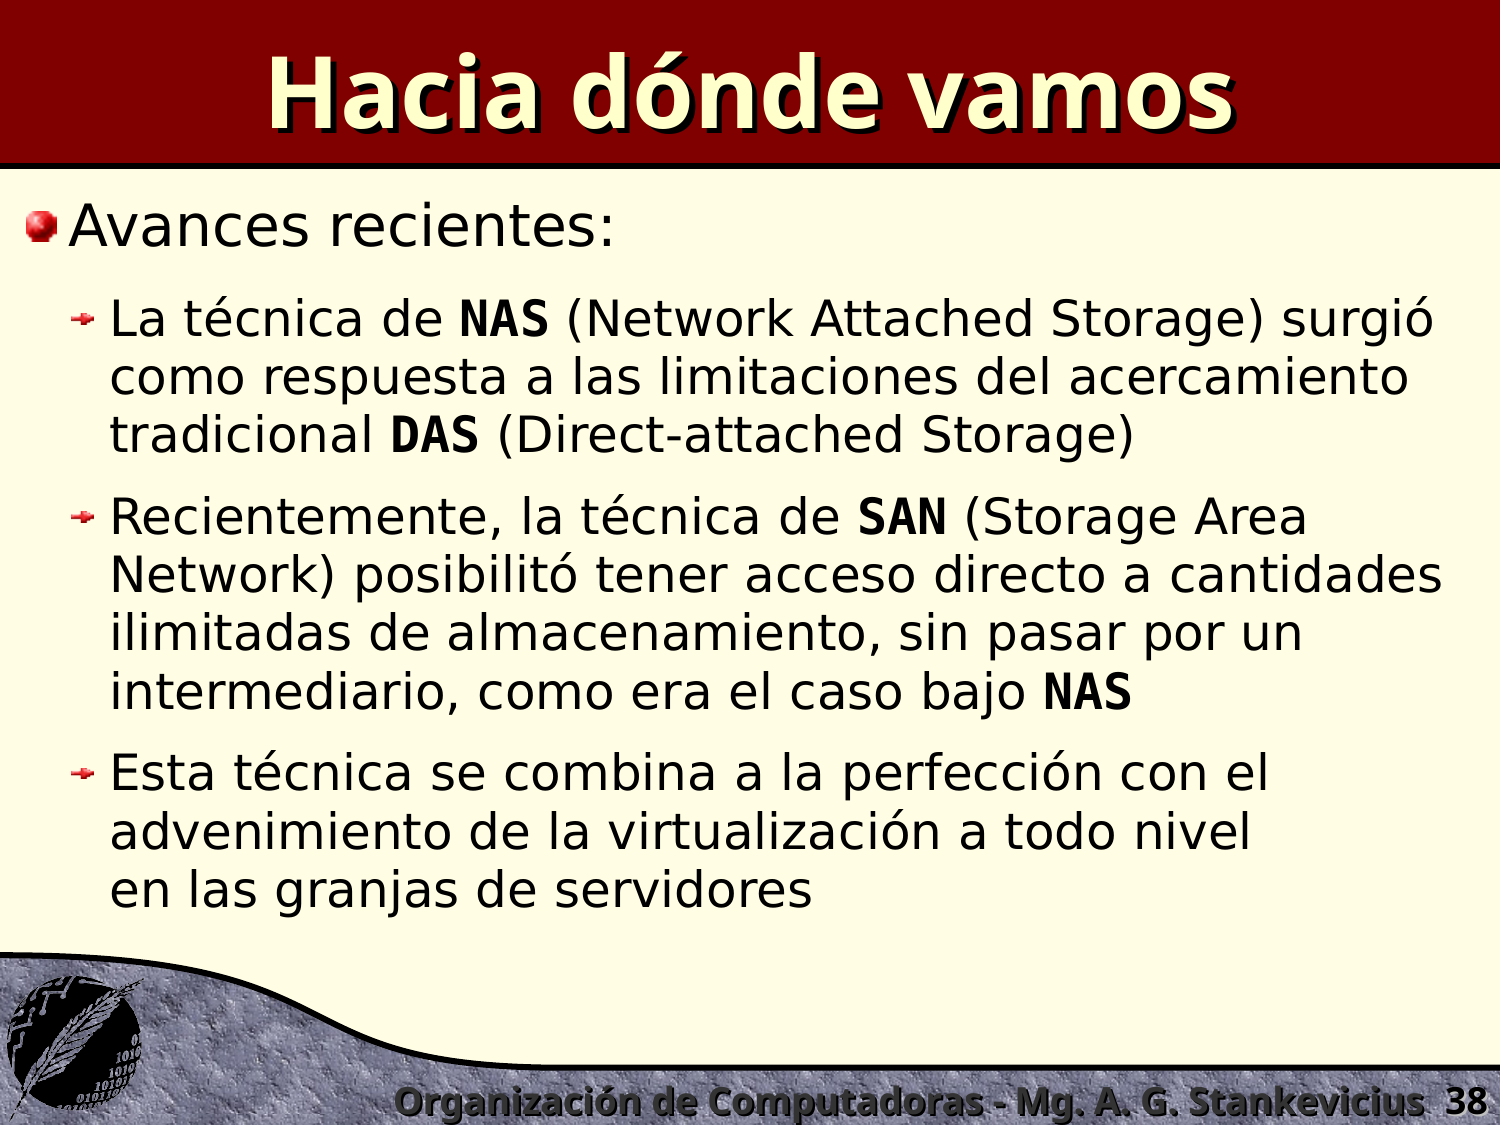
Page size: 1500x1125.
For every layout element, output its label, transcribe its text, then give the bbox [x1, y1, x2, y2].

list Avances recientes: La técnica de NAS (Network Attached Storage) surgió como respuesta a las limitaciones del acercamiento tradicional DAS (Direct-attached Storage) Recientemente, la técnica de SAN (Storage Area Network) posibilitó tener acceso directo a cantidades ilimitadas de almacenamiento, sin pasar por un intermediario, como era el caso bajo NAS Esta técnica se combina a la perfección con el advenimiento de la virtualización a todo nivel en las granjas de servidores [11, 192, 1486, 923]
picture [448, 1100, 455, 1110]
title Hacia dónde vamos [15, 5, 1485, 160]
picture [1058, 1100, 1065, 1110]
picture [0, 959, 1500, 1125]
picture [802, 1100, 806, 1110]
